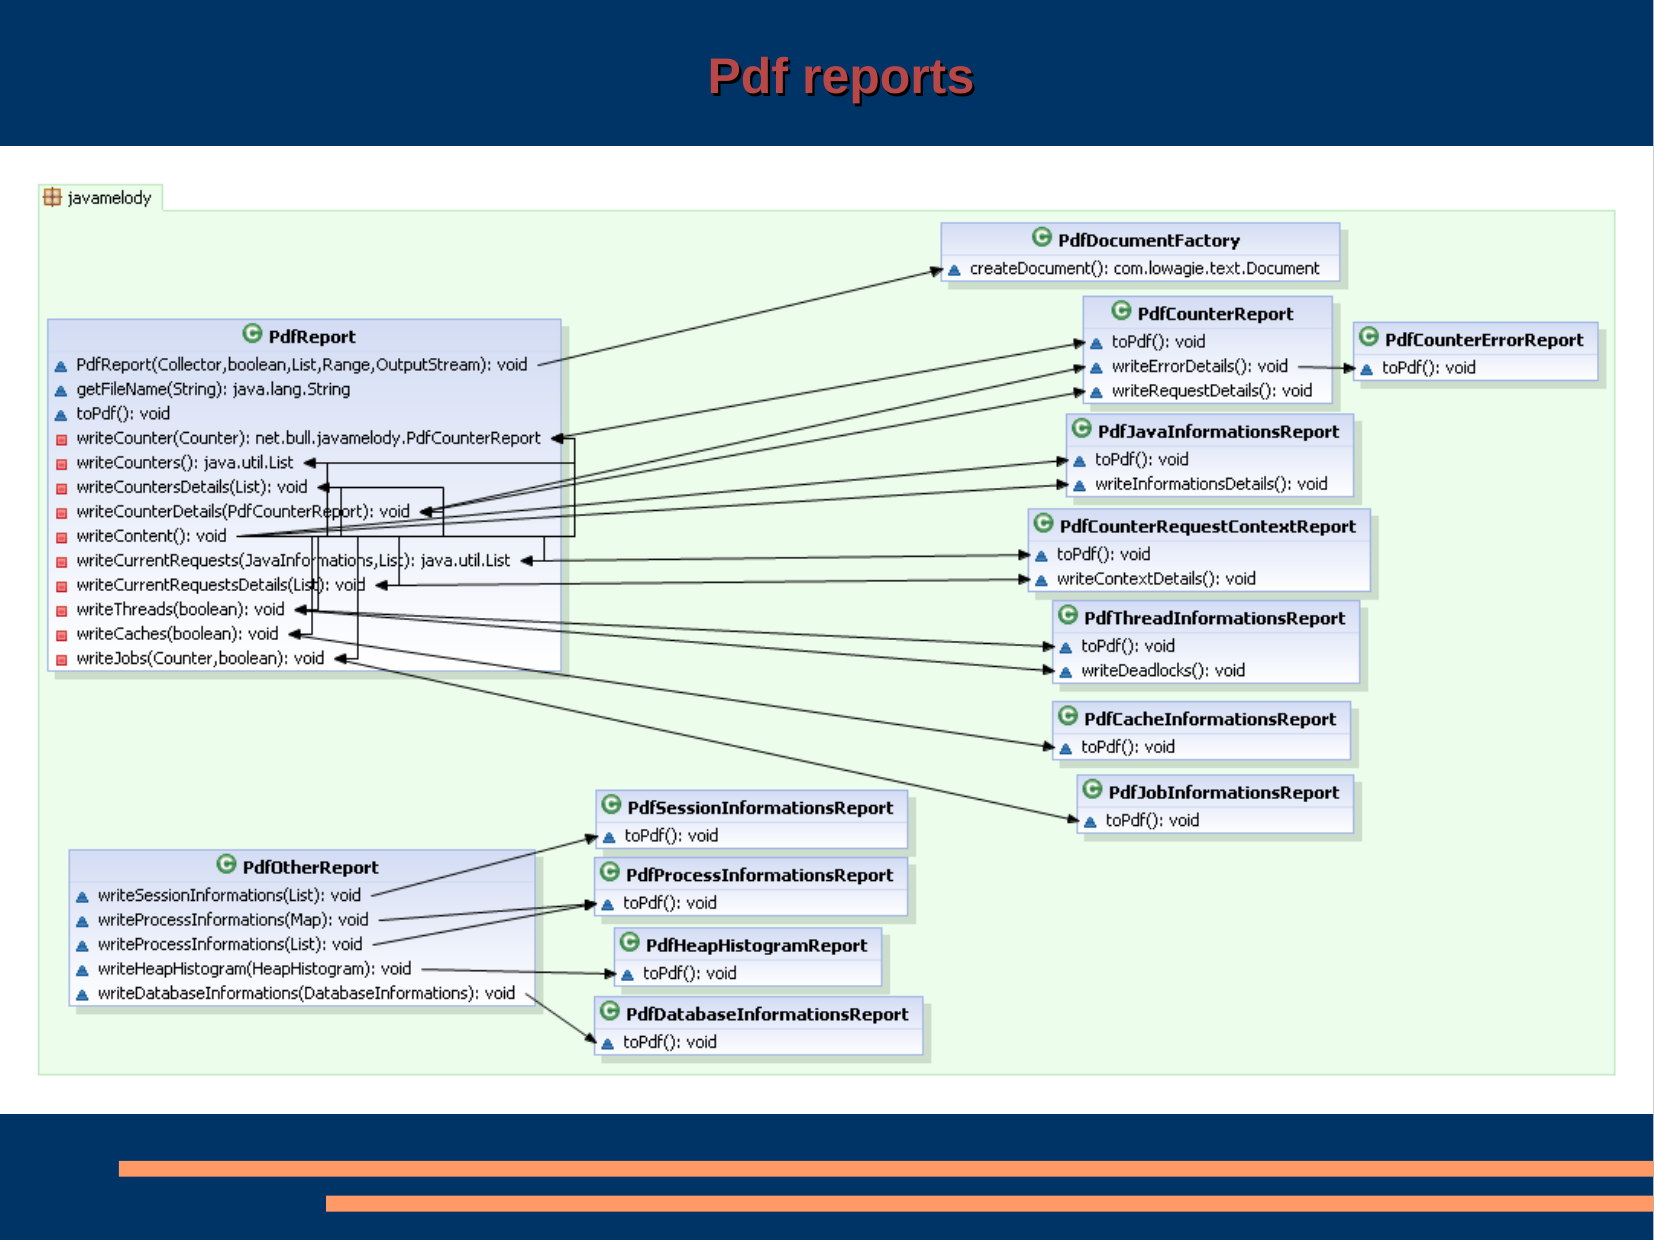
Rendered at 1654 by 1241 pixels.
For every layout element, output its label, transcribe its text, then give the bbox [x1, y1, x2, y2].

text_box Pdf reports [692, 41, 1004, 146]
picture [0, 146, 1654, 1114]
